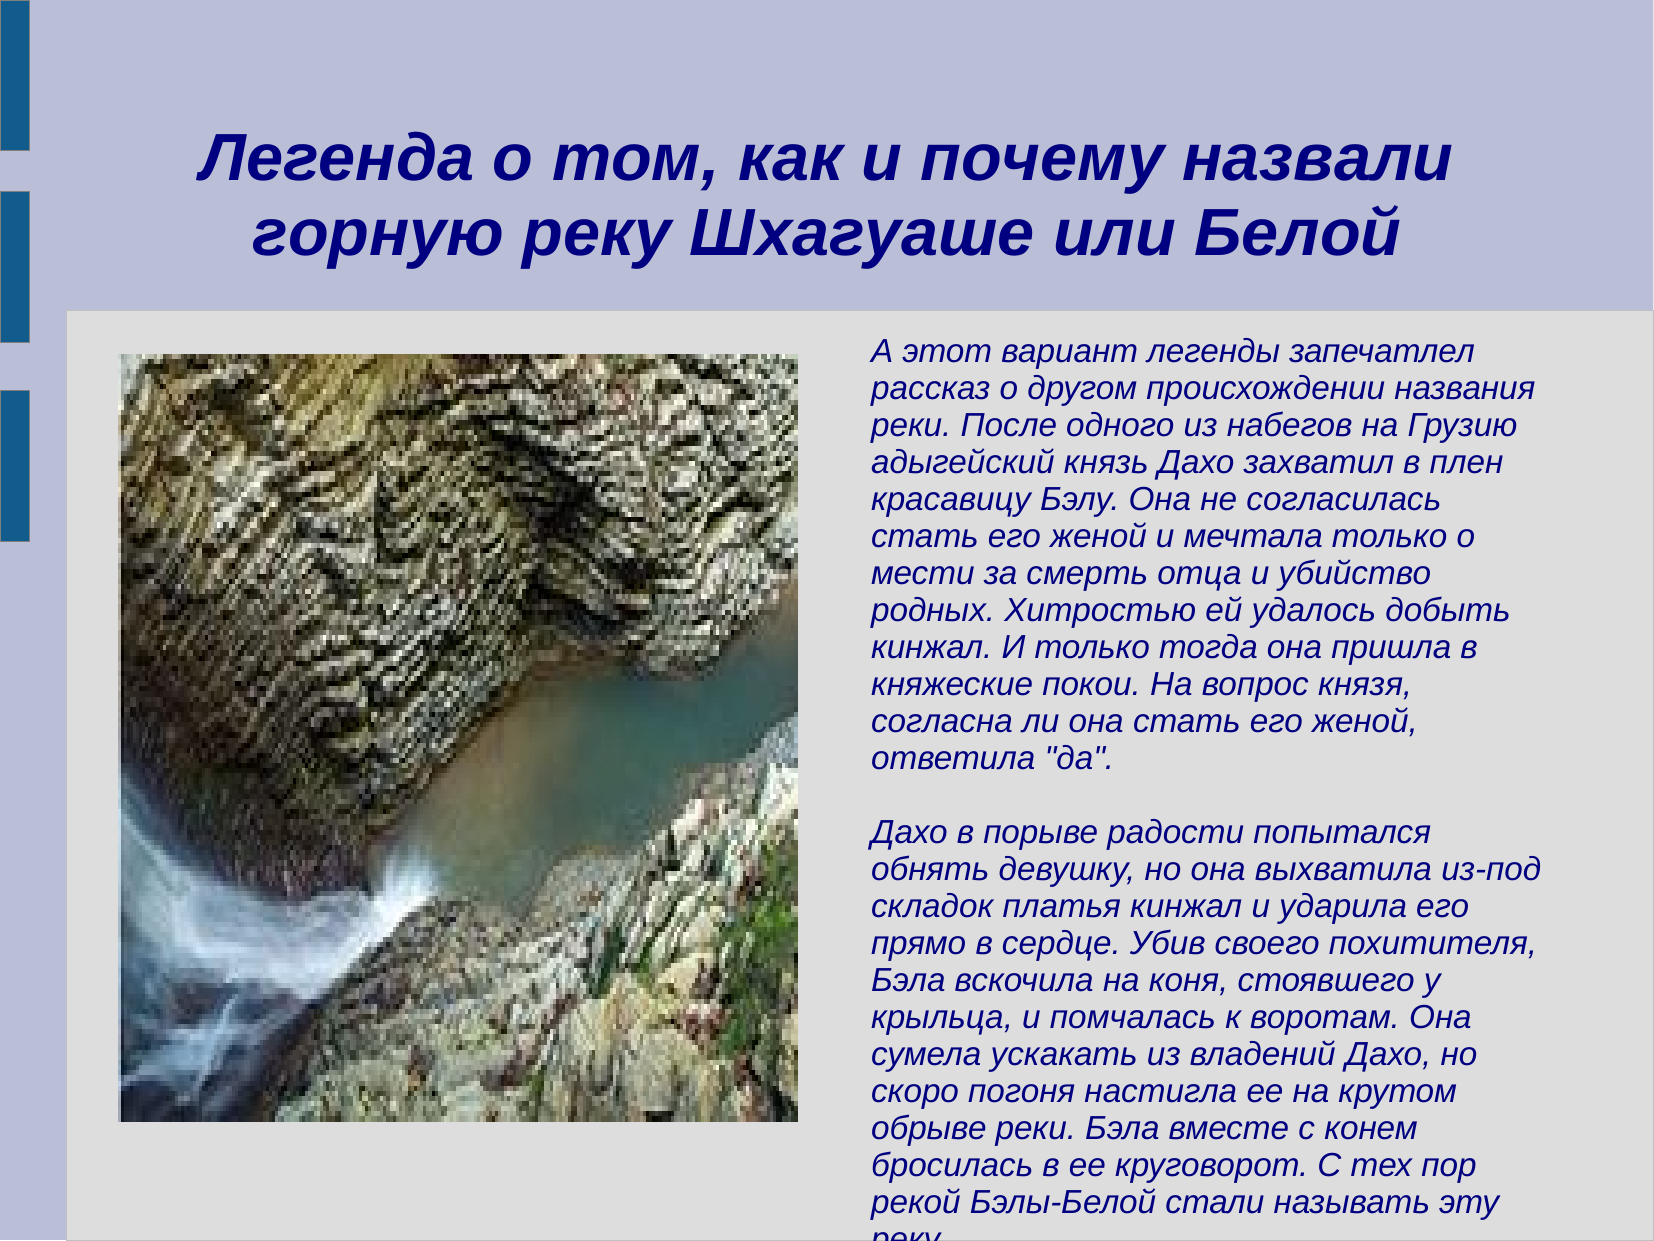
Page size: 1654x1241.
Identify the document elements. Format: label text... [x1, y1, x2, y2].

text_box А этот вариант легенды запечатлел рассказ о другом происхождении названия реки. После одного из набегов на Грузию адыгейский князь Дахо захватил в плен красавицу Бэлу. Она не согласилась стать его женой и мечтала только о мести за смерть отца и убийство родных. Хитростью ей удалось добыть кинжал. И только тогда она пришла в княжеские покои. На вопрос князя, согласна ли она стать его женой, ответила "да". Дахо в порыве радости попытался обнять девушку, но она выхватила из-под складок платья кинжал и ударила его прямо в сердце. Убив своего похитителя, Бэла вскочила на коня, стоявшего у крыльца, и помчалась к воротам. Она сумела ускакать из владений Дахо, но скоро погоня настигла ее на крутом обрыве реки. Бэла вместе с конем бросилась в ее круговорот. С тех пор рекой Бэлы-Белой стали называть эту реку. [856, 324, 1565, 1241]
chart [121, 344, 811, 1127]
picture [118, 354, 798, 1123]
title Легенда о том, как и почему назвали горную реку Шхагуаше или Белой [121, 91, 1534, 299]
